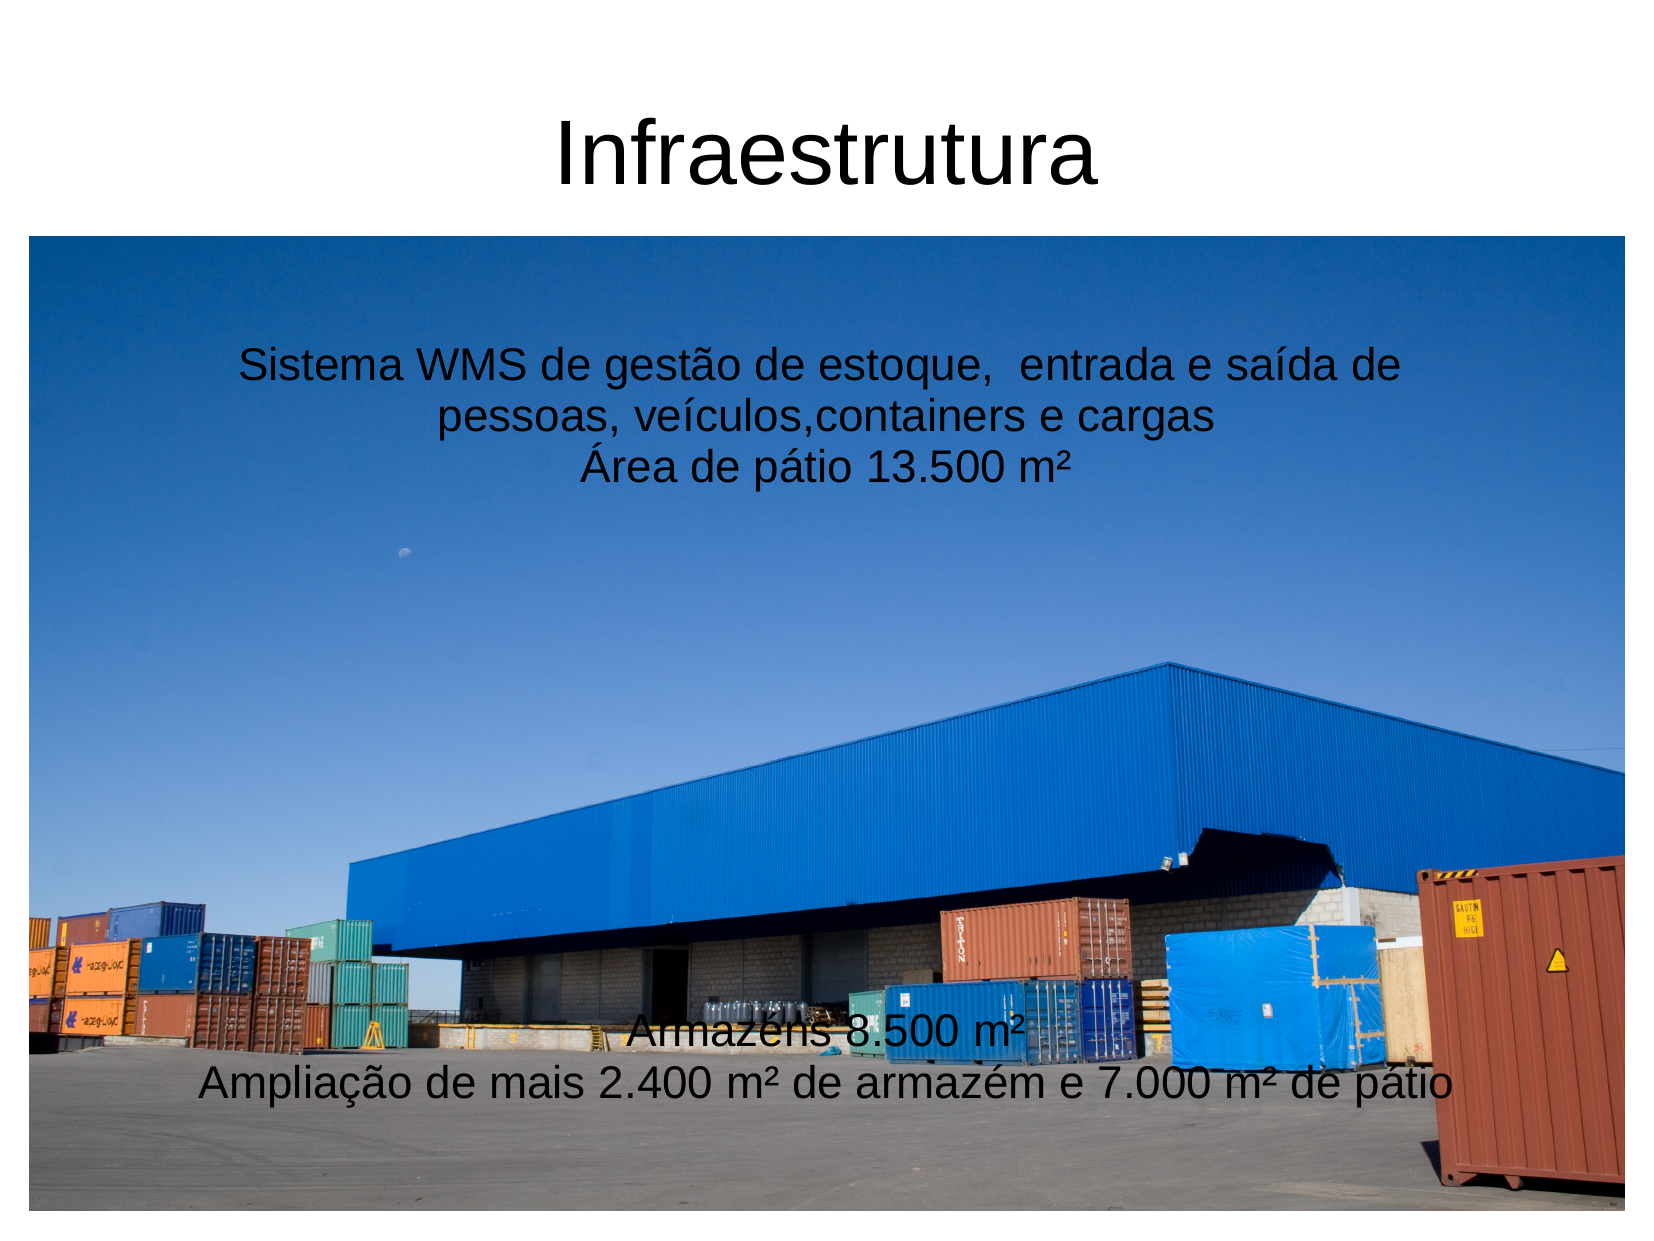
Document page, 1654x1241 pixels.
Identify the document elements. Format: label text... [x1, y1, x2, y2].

title Infraestrutura [82, 49, 1571, 236]
picture [29, 236, 1625, 1211]
